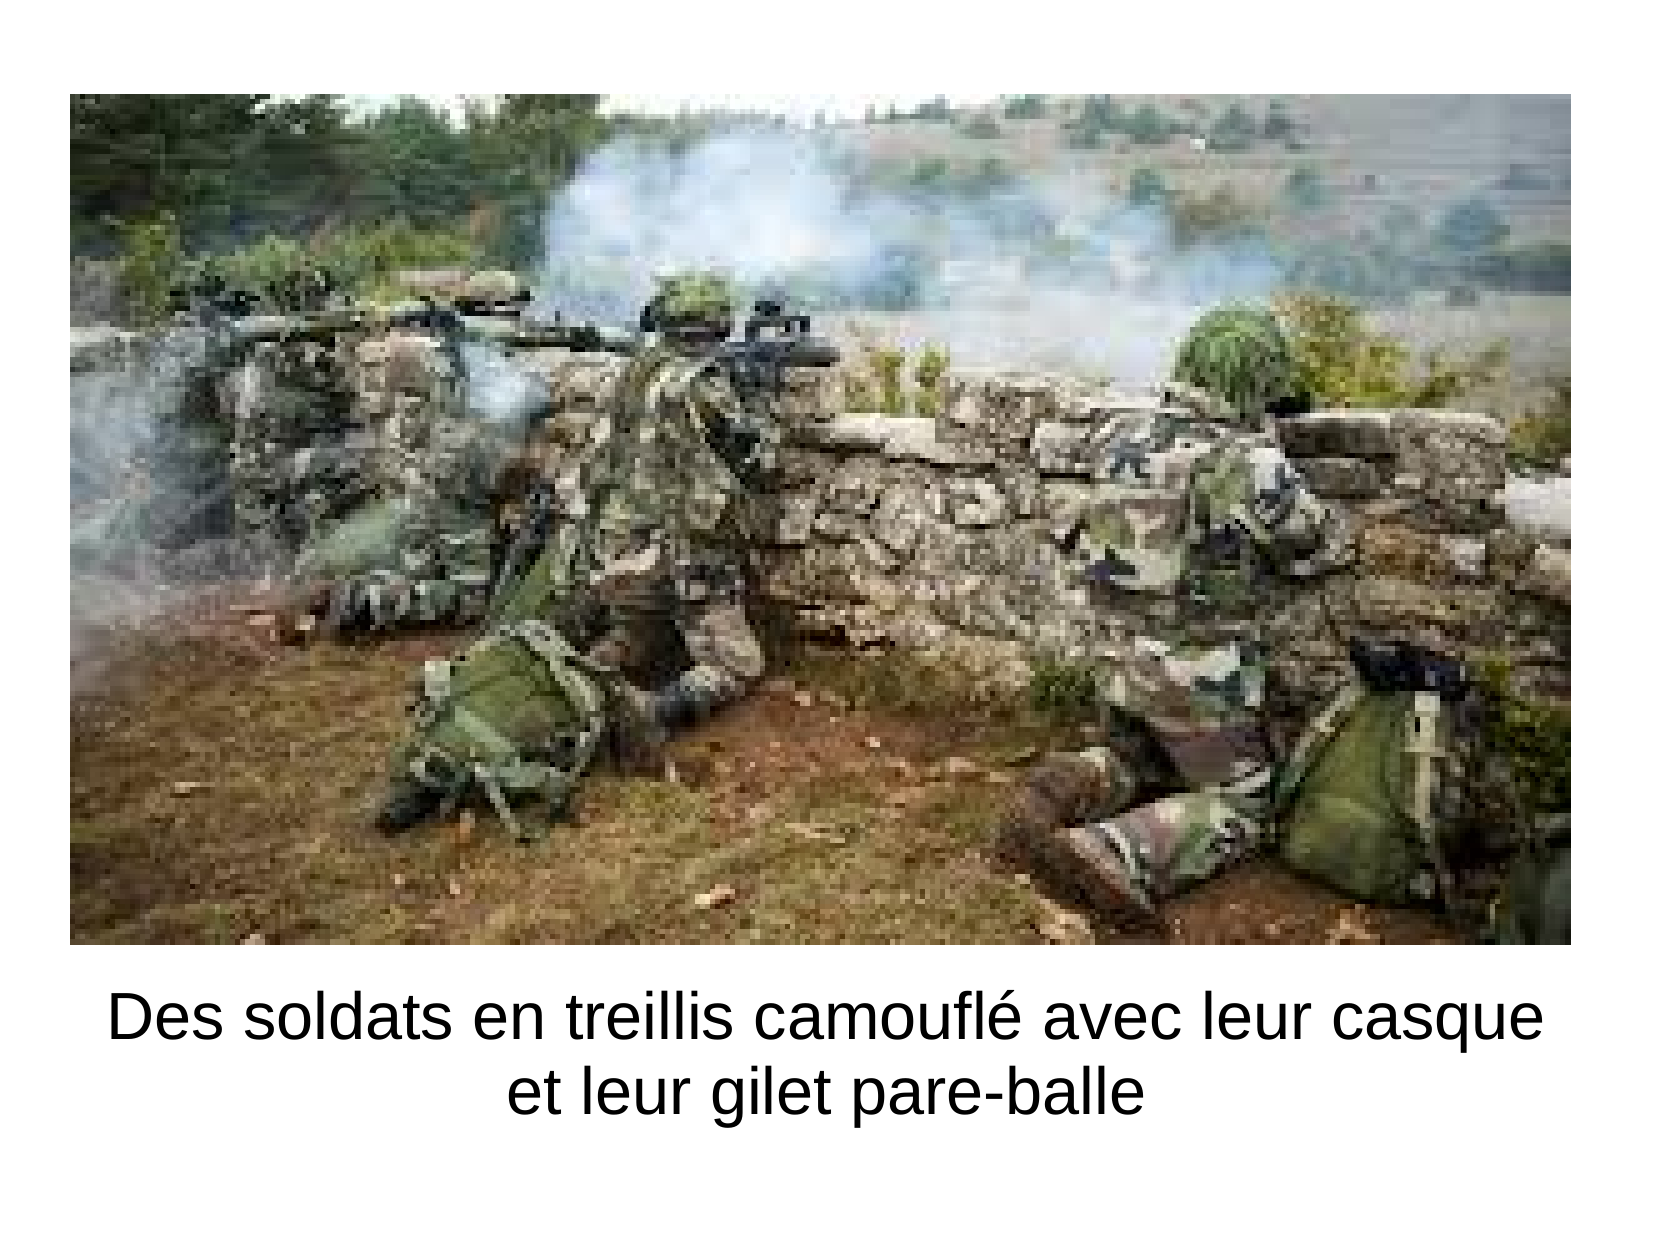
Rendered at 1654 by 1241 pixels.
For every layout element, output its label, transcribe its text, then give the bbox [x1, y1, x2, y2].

title Des soldats en treillis camouflé avec leur casque et leur gilet pare-balle [82, 950, 1571, 1158]
picture [70, 94, 1571, 945]
